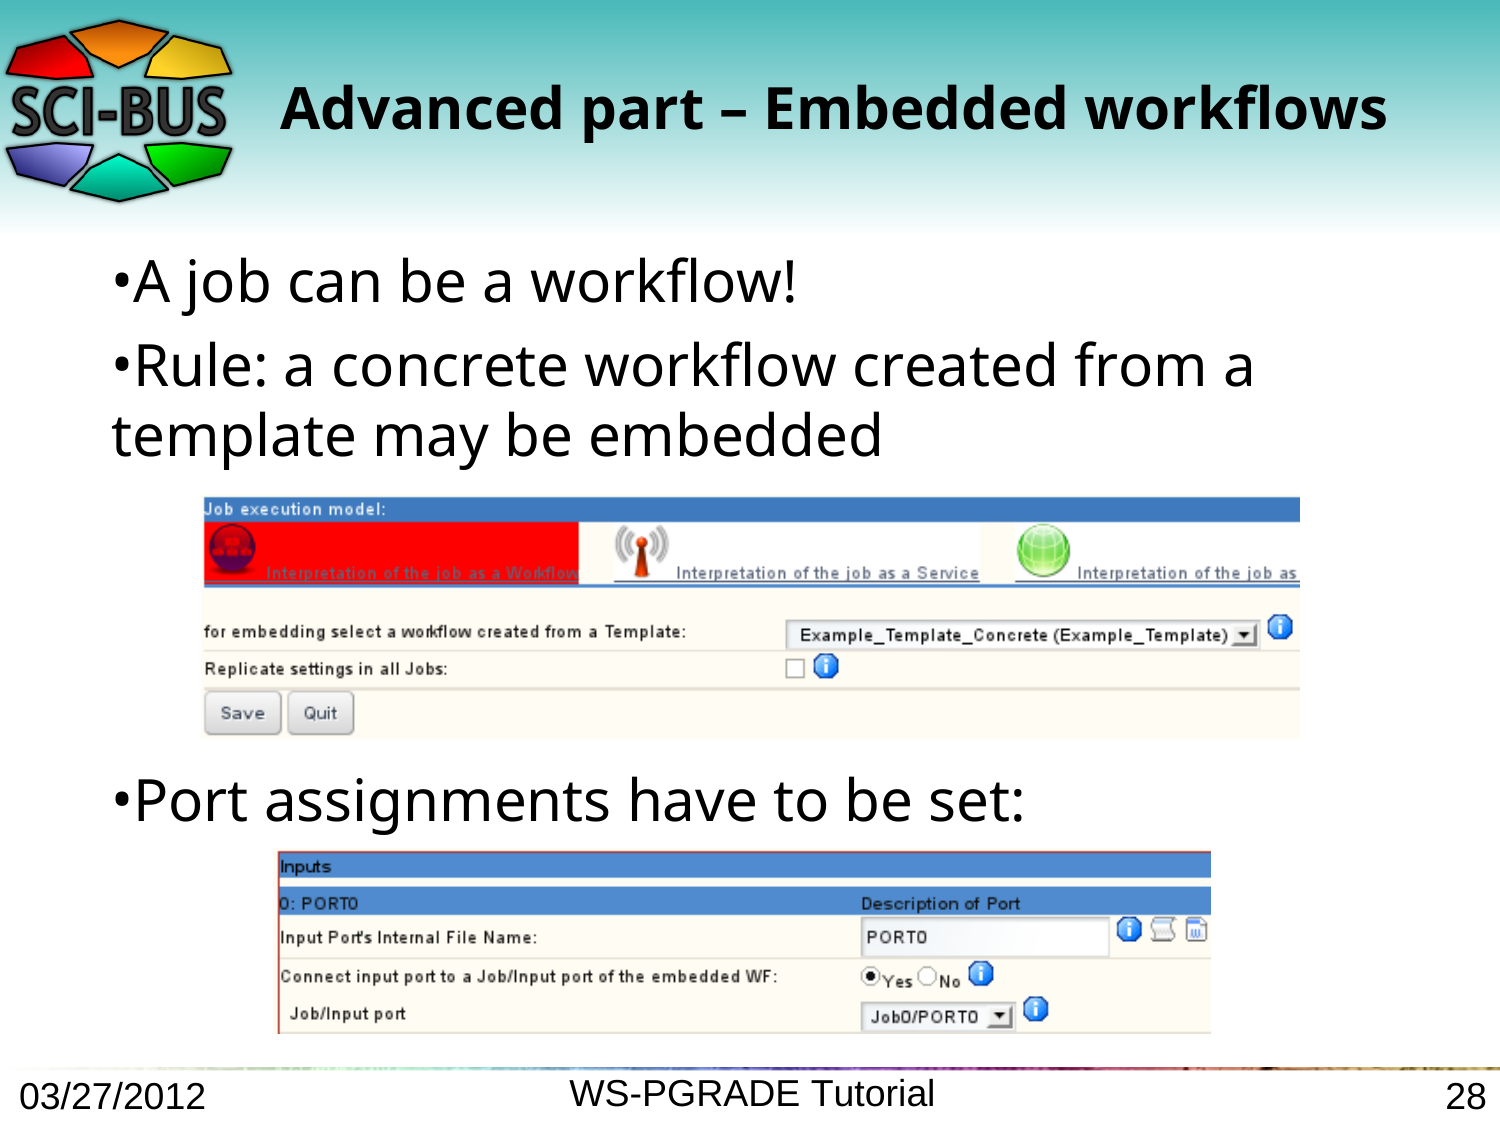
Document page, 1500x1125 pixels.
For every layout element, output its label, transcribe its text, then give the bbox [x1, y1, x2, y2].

picture [273, 848, 1211, 1034]
picture [0, 15, 237, 207]
title Advanced part – Embedded workflows [265, 29, 1477, 183]
list A job can be a workflow! Rule: a concrete workflow created from a template may be embedded Port assignments have to be set: [87, 236, 1426, 957]
picture [0, 1067, 1500, 1125]
picture [201, 494, 1300, 739]
